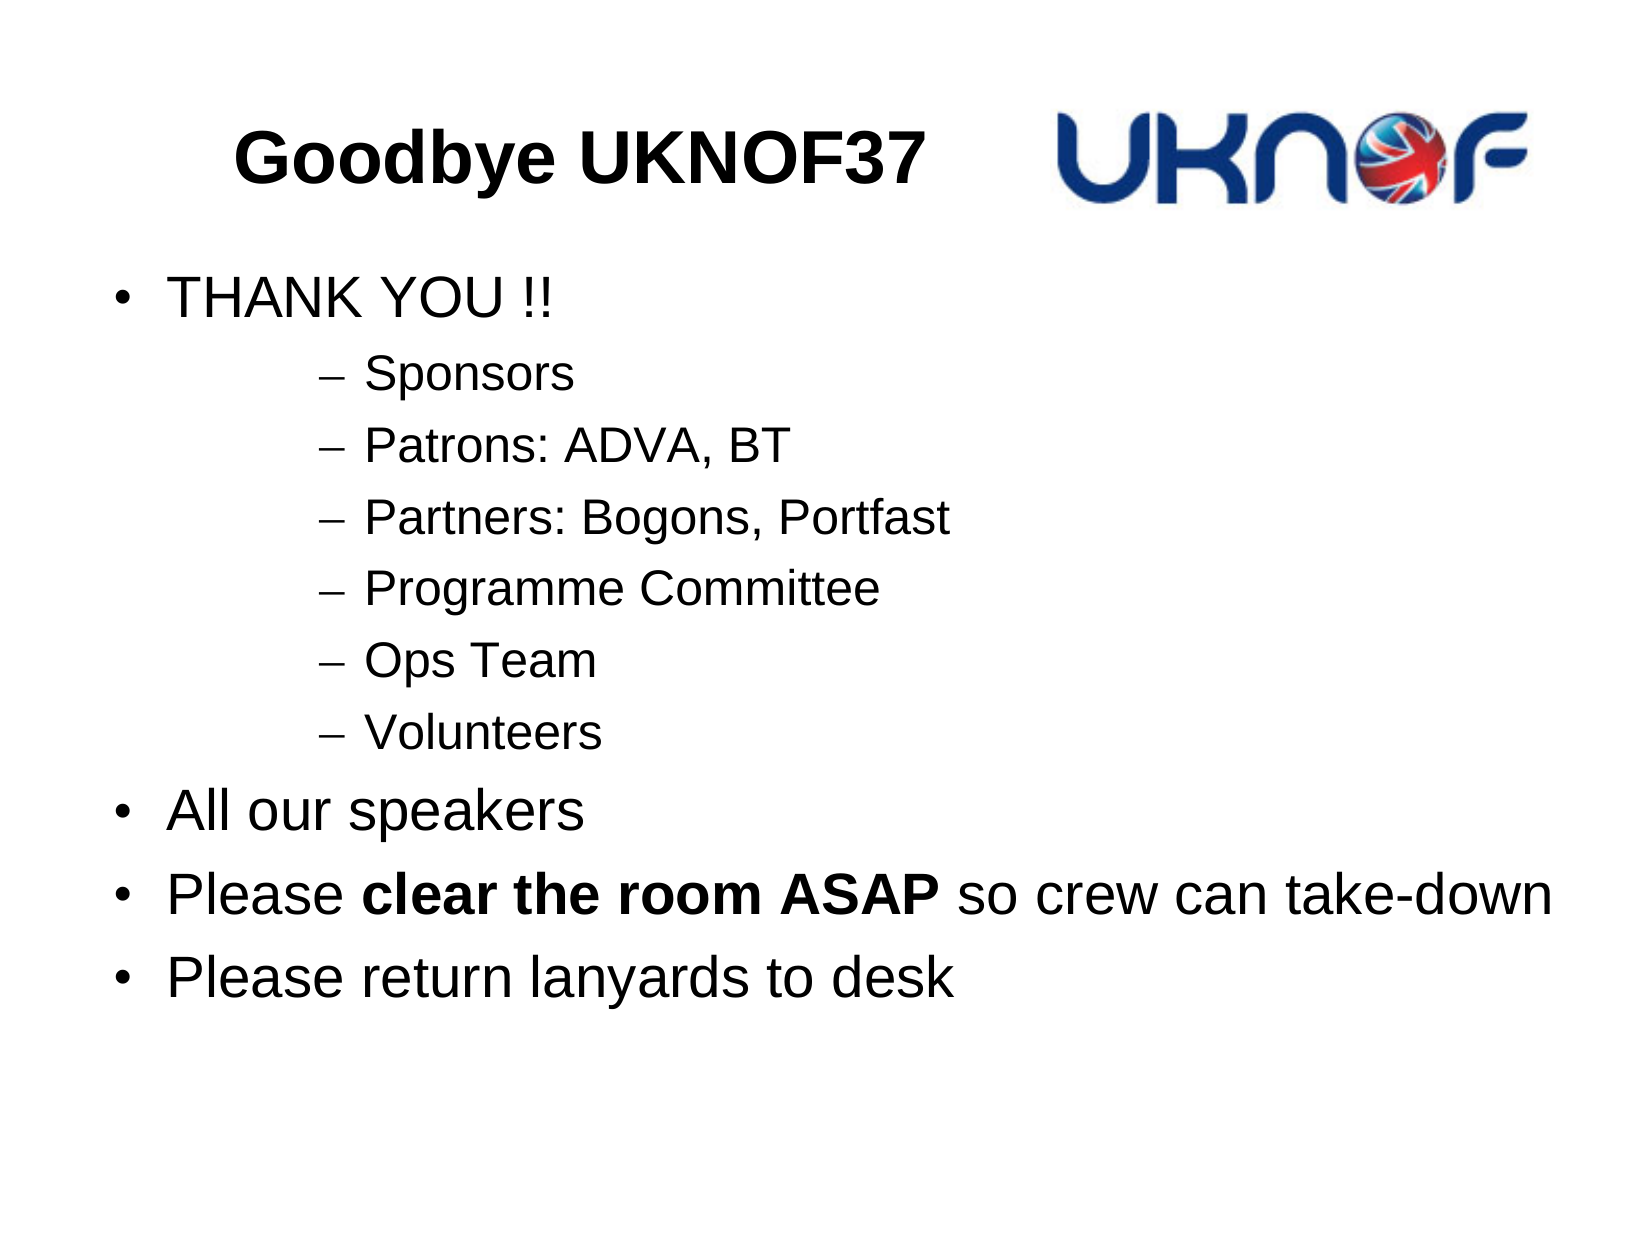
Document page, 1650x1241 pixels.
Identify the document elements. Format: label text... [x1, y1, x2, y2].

picture [1050, 93, 1536, 225]
title Goodbye UKNOF37 [123, 37, 1013, 264]
list THANK YOU !! Sponsors Patrons: ADVA, BT Partners: Bogons, Portfast Programme Committee Ops Team Volunteers All our speakers Please clear the room ASAP so crew can take-down Please return lanyards to desk [112, 264, 1576, 1099]
